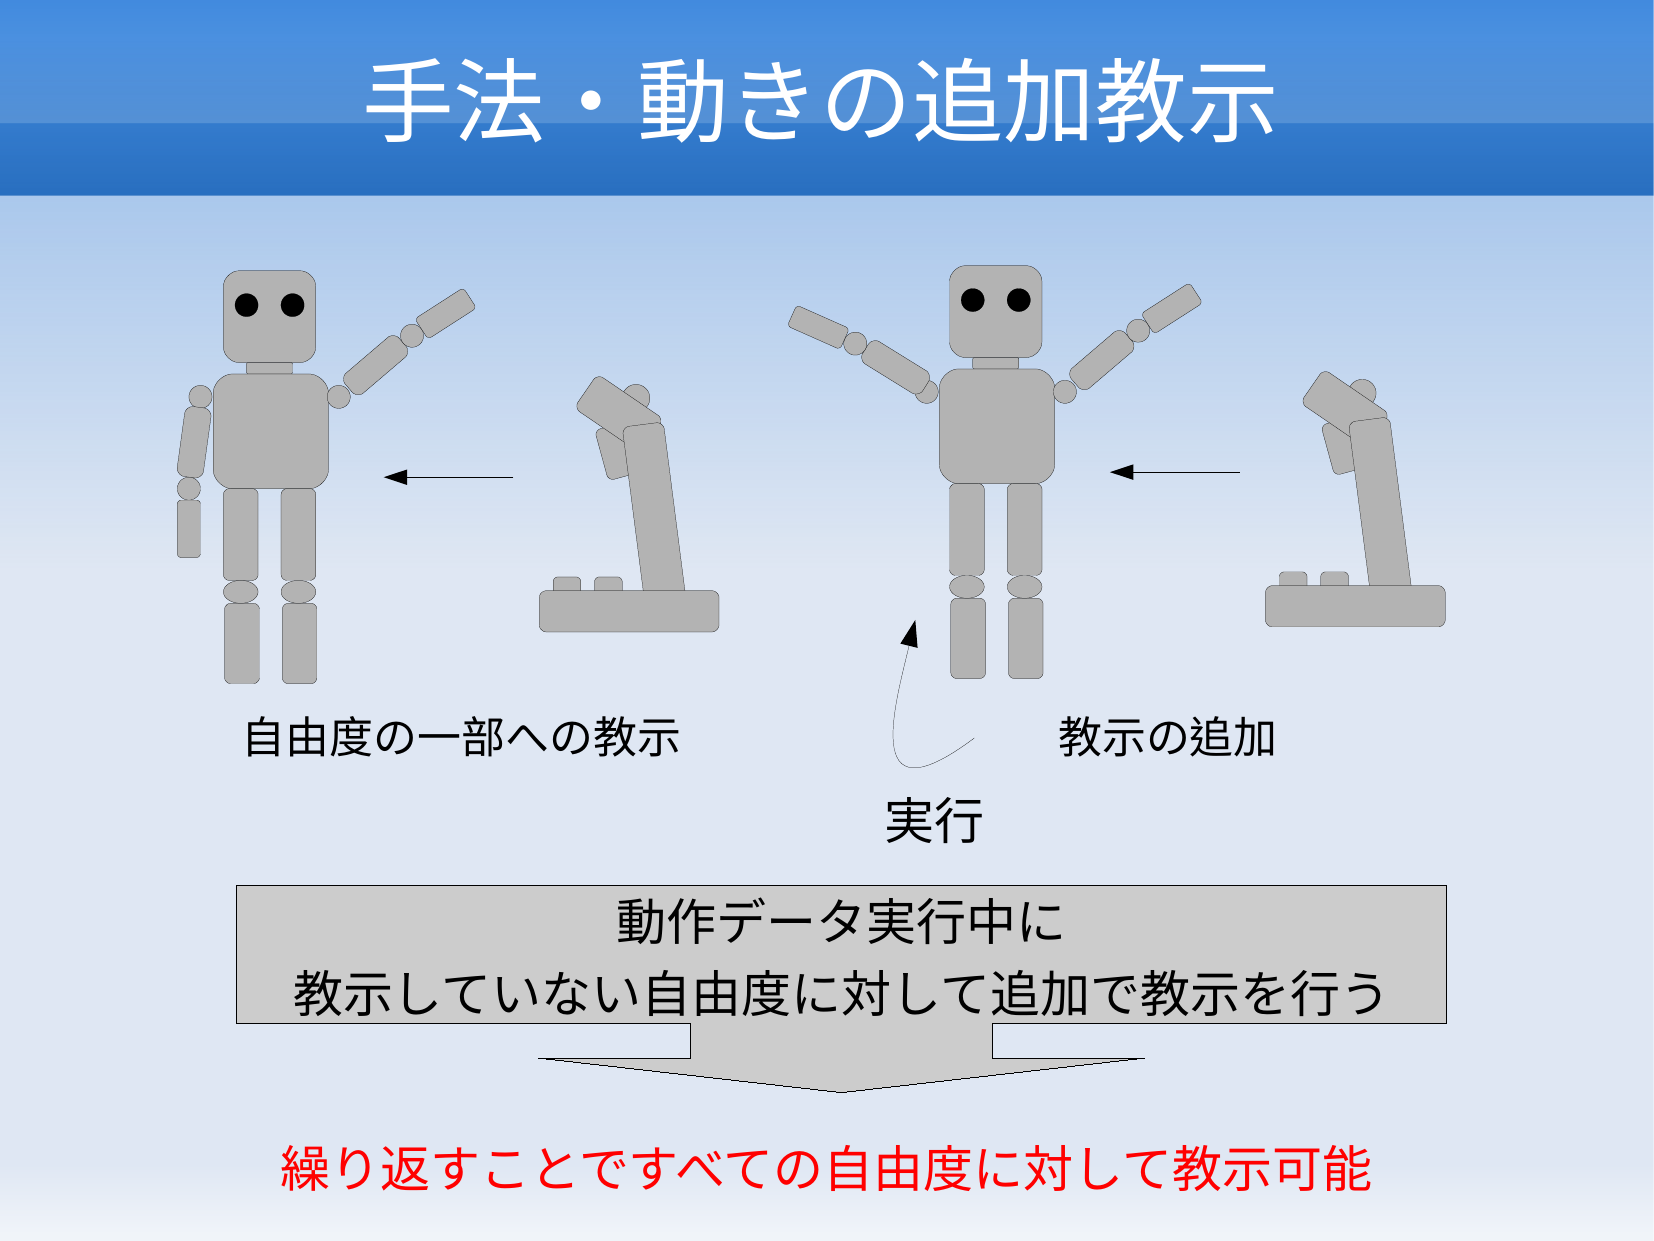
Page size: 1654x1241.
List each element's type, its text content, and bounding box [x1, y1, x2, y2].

picture [0, 0, 1654, 1241]
text_box 実行 [869, 774, 1000, 840]
text_box 繰り返すことですべての自由度に対して教示可能 [265, 1122, 1396, 1187]
text_box 動作データ実行中に 教示していない自由度に対して追加で教示を行う [236, 885, 1447, 1093]
title 手法・動きの追加教示 [76, 0, 1565, 208]
